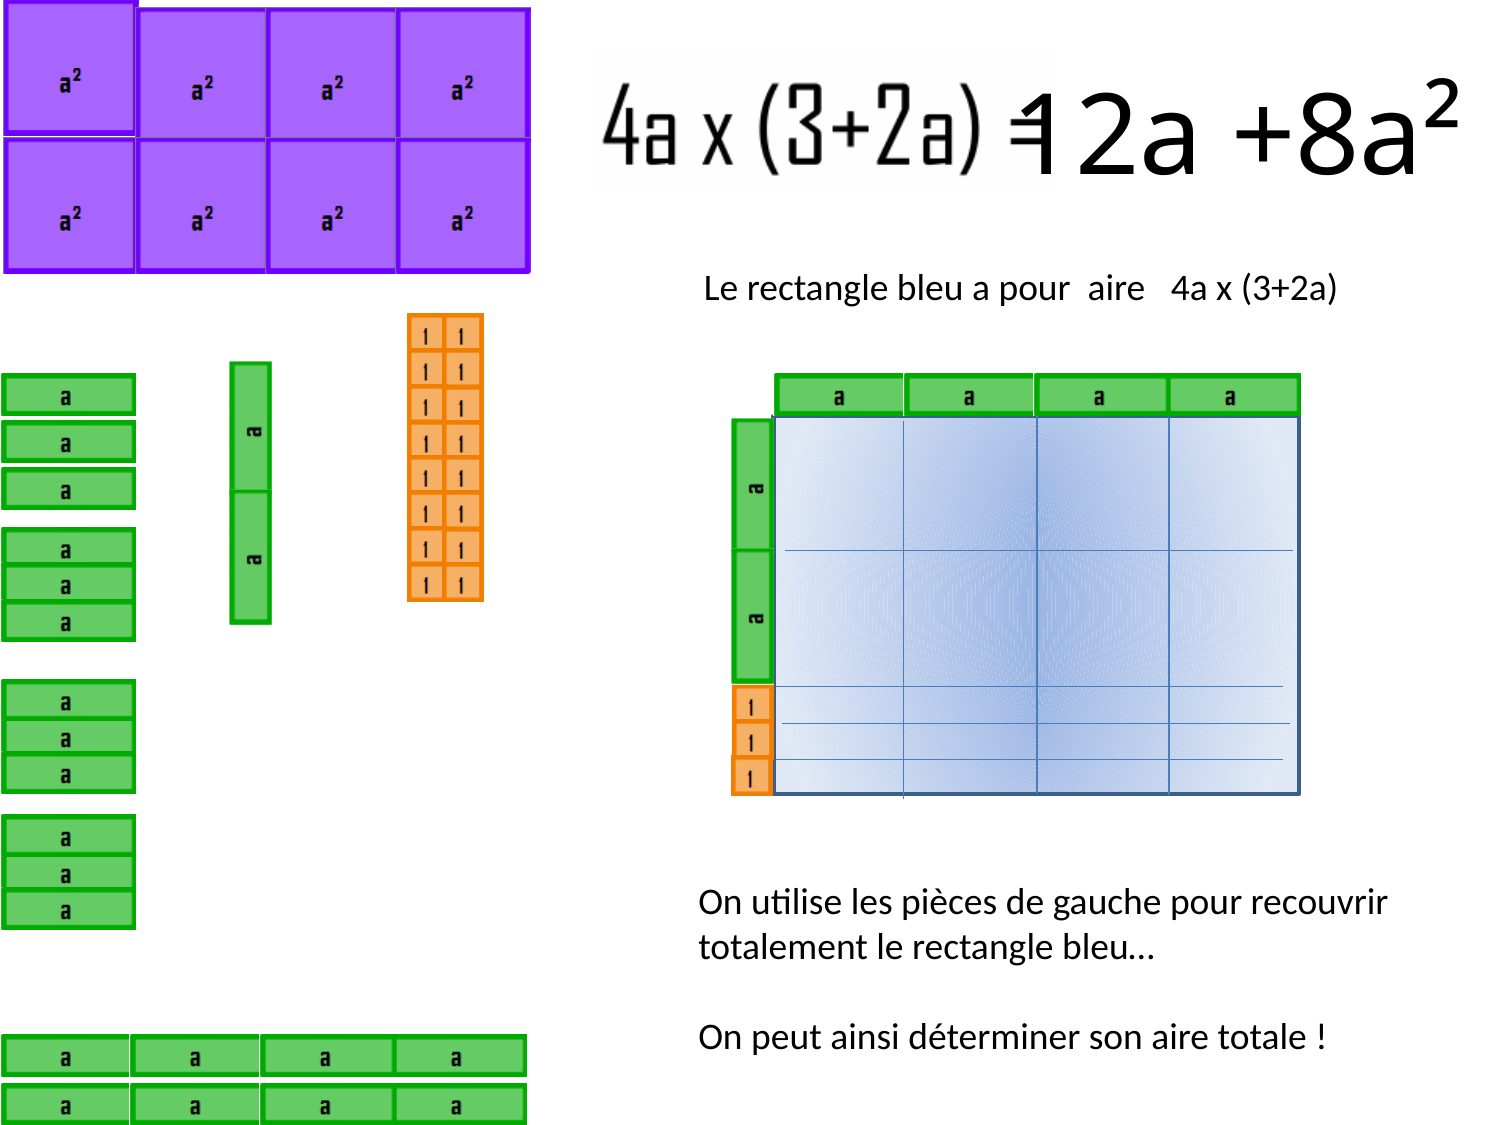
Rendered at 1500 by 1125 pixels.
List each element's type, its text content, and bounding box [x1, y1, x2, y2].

text_box Le rectangle bleu a pour aire 4a x (3+2a) [689, 255, 1354, 316]
text_box [1038, 551, 1168, 686]
picture [584, 42, 1052, 195]
text_box [1038, 416, 1169, 550]
picture [0, 1083, 527, 1125]
text_box On utilise les pièces de gauche pour recouvrir totalement le rectangle bleu… On peut ainsi déterminer son aire totale ! [683, 869, 1413, 1065]
text_box [1170, 416, 1300, 794]
picture [731, 418, 774, 796]
picture [3, 0, 531, 274]
picture [0, 373, 136, 416]
picture [229, 361, 272, 489]
picture [0, 1034, 527, 1077]
picture [0, 420, 136, 463]
picture [229, 490, 272, 626]
picture [773, 373, 1301, 416]
text_box [1038, 724, 1168, 759]
picture [0, 467, 136, 510]
picture [0, 814, 136, 930]
picture [0, 679, 136, 794]
text_box [904, 551, 1036, 686]
text_box [904, 687, 1036, 723]
picture [407, 313, 484, 602]
text_box [773, 416, 1036, 794]
text_box [904, 724, 1036, 759]
text_box [904, 760, 1168, 794]
picture [0, 527, 136, 642]
text_box 12a +8a² [996, 54, 1478, 205]
text_box [1038, 687, 1168, 723]
